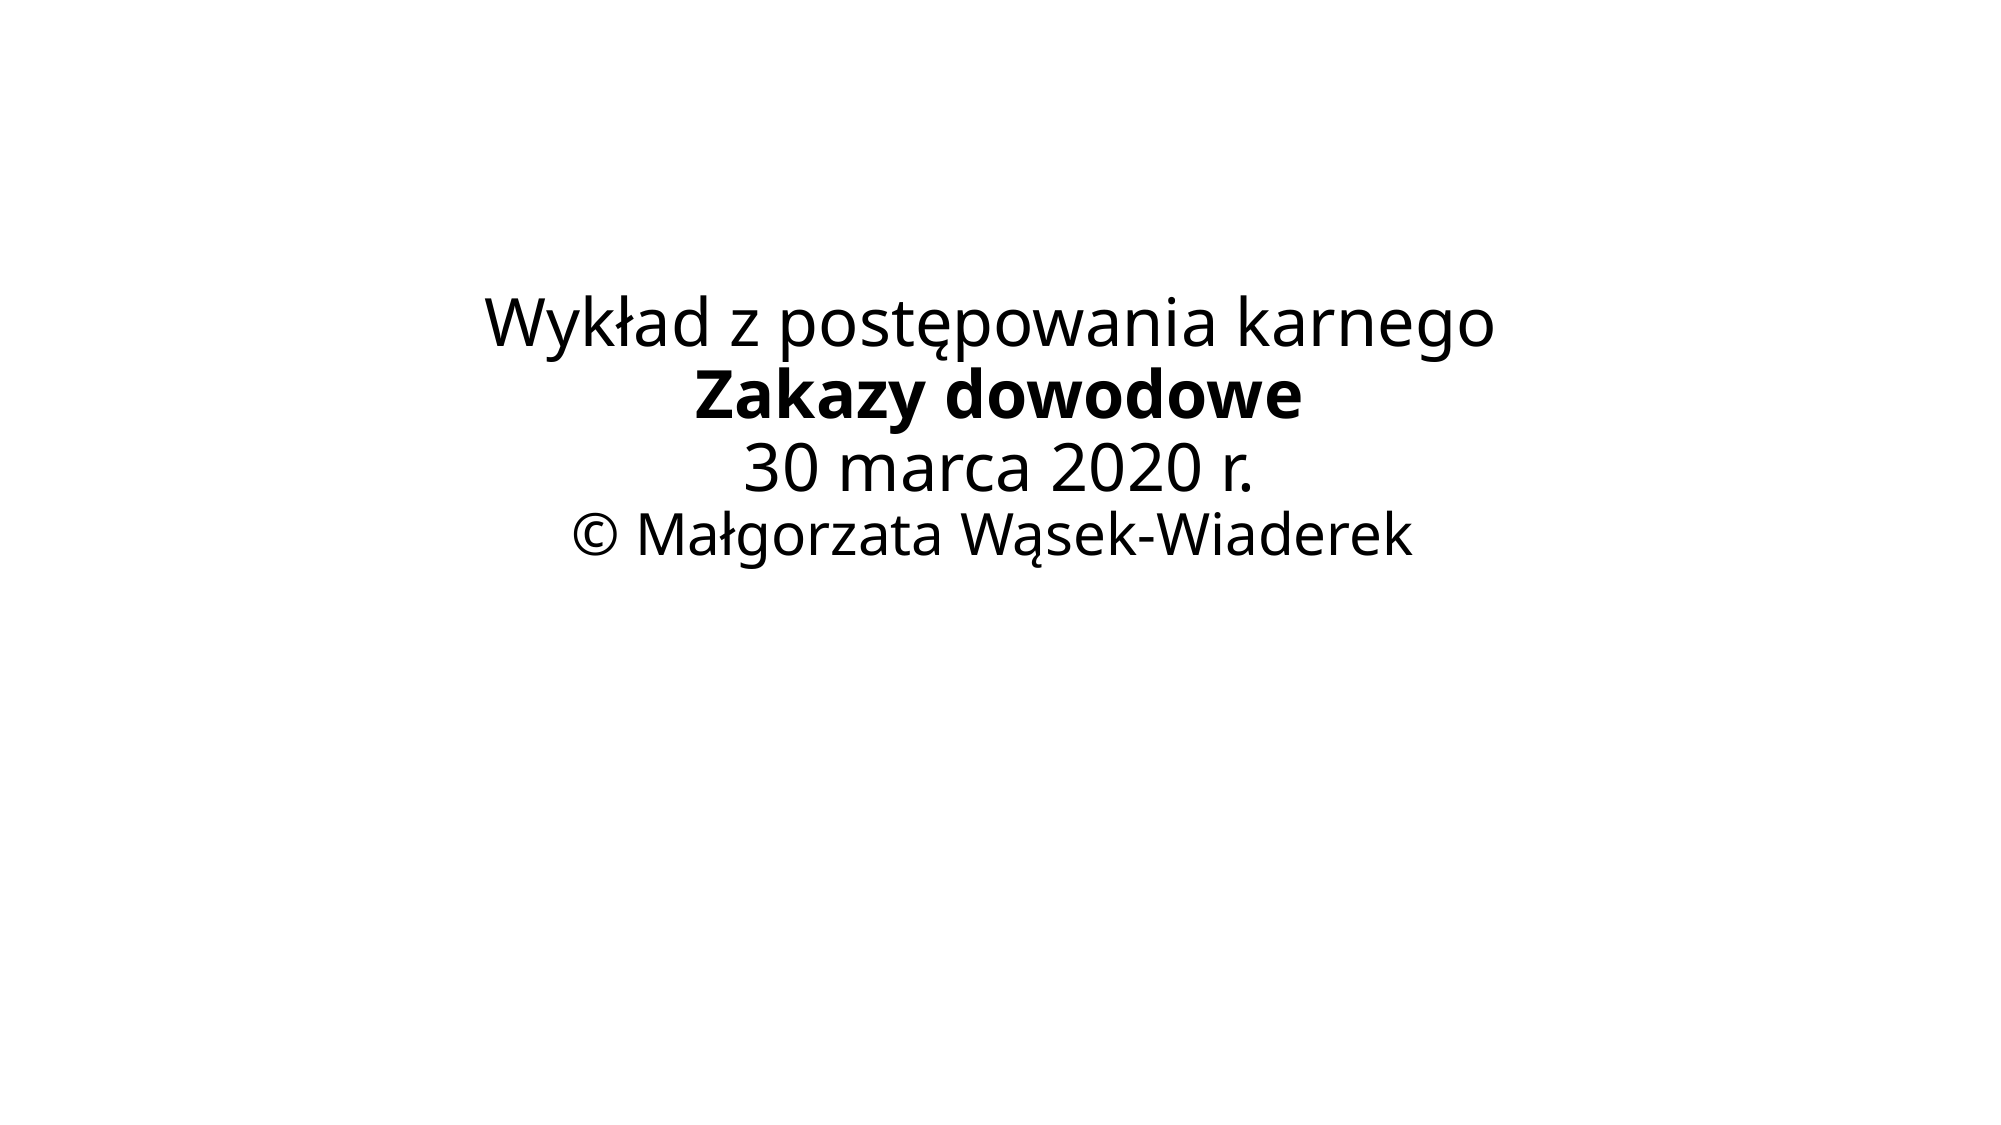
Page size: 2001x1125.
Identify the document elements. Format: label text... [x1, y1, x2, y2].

title Wykład z postępowania karnego Zakazy dowodowe 30 marca 2020 r. © Małgorzata Wąsek-Wiaderek [249, 184, 1750, 576]
